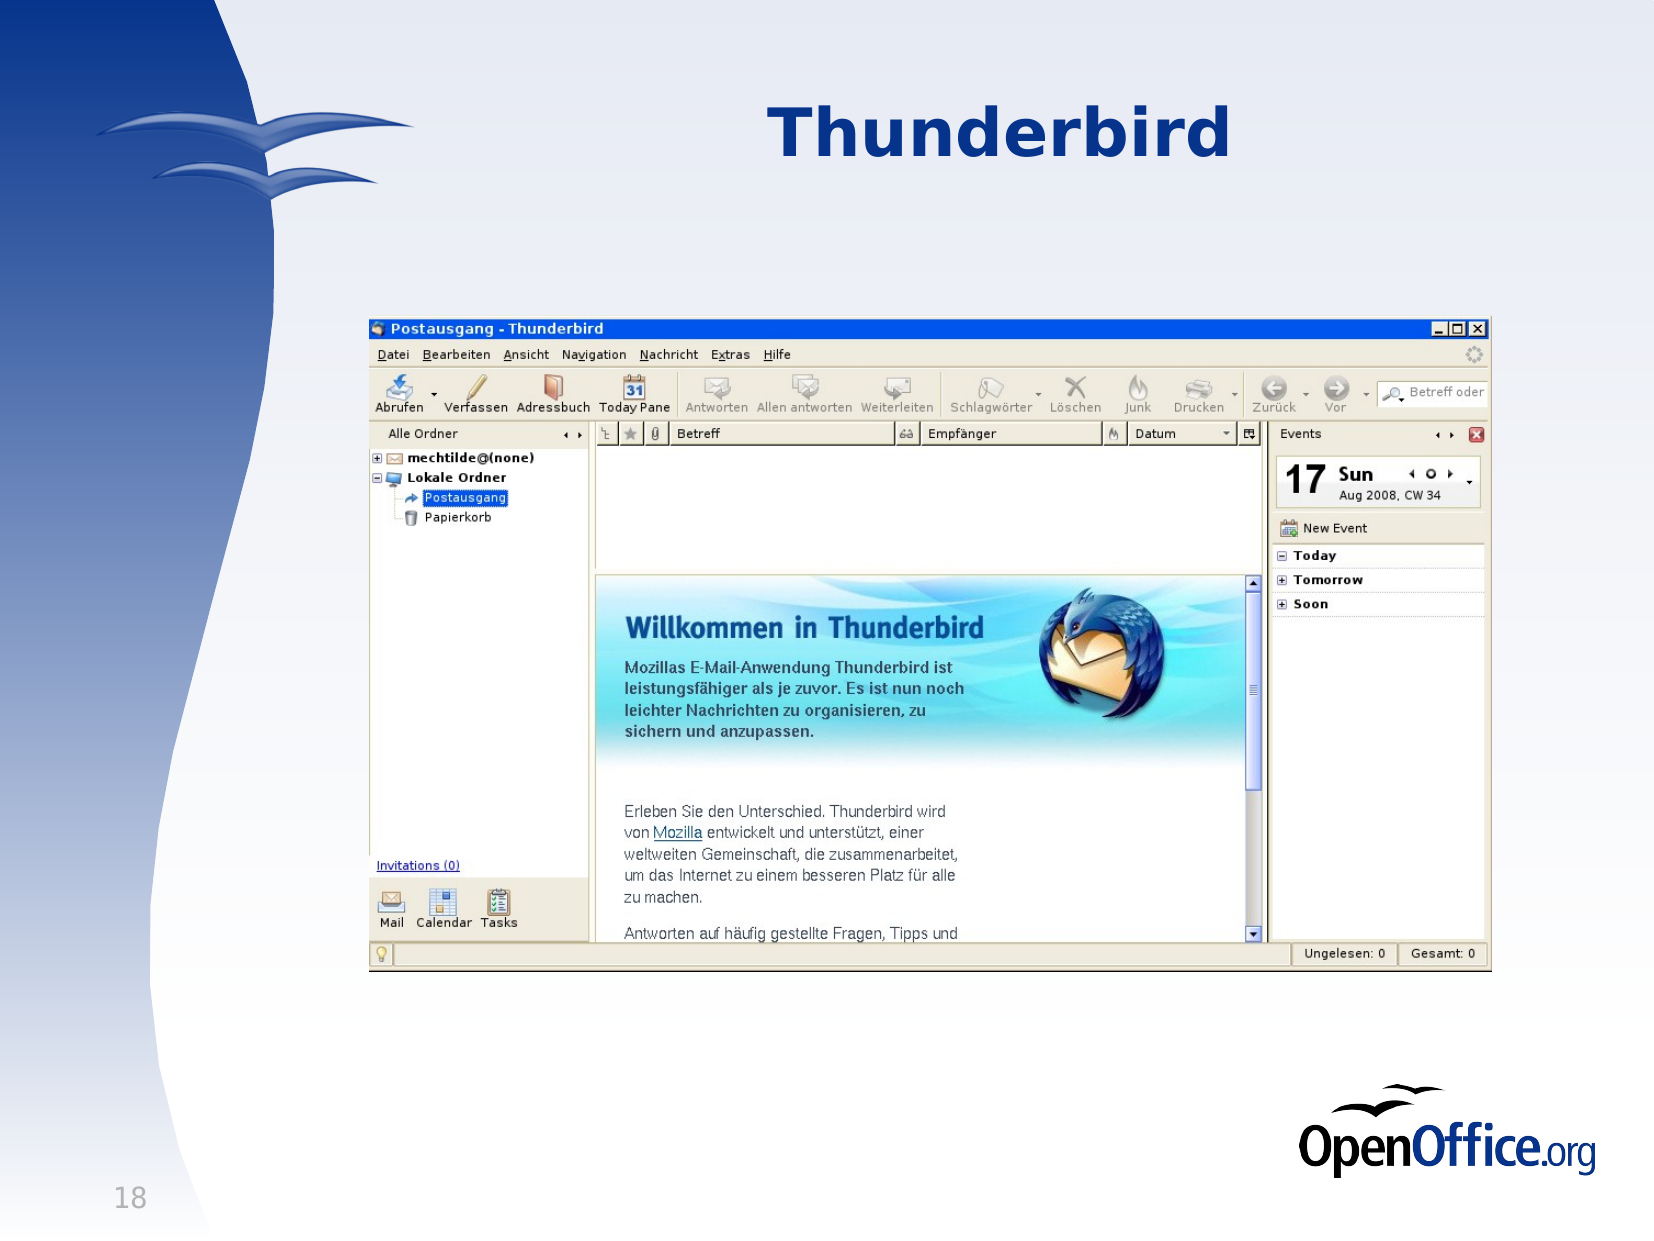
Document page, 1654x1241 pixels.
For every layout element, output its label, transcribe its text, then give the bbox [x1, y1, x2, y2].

chart [295, 236, 1565, 1034]
picture [152, 161, 379, 201]
title Thunderbird [436, 88, 1565, 178]
picture [95, 100, 416, 162]
picture [1299, 1084, 1595, 1178]
